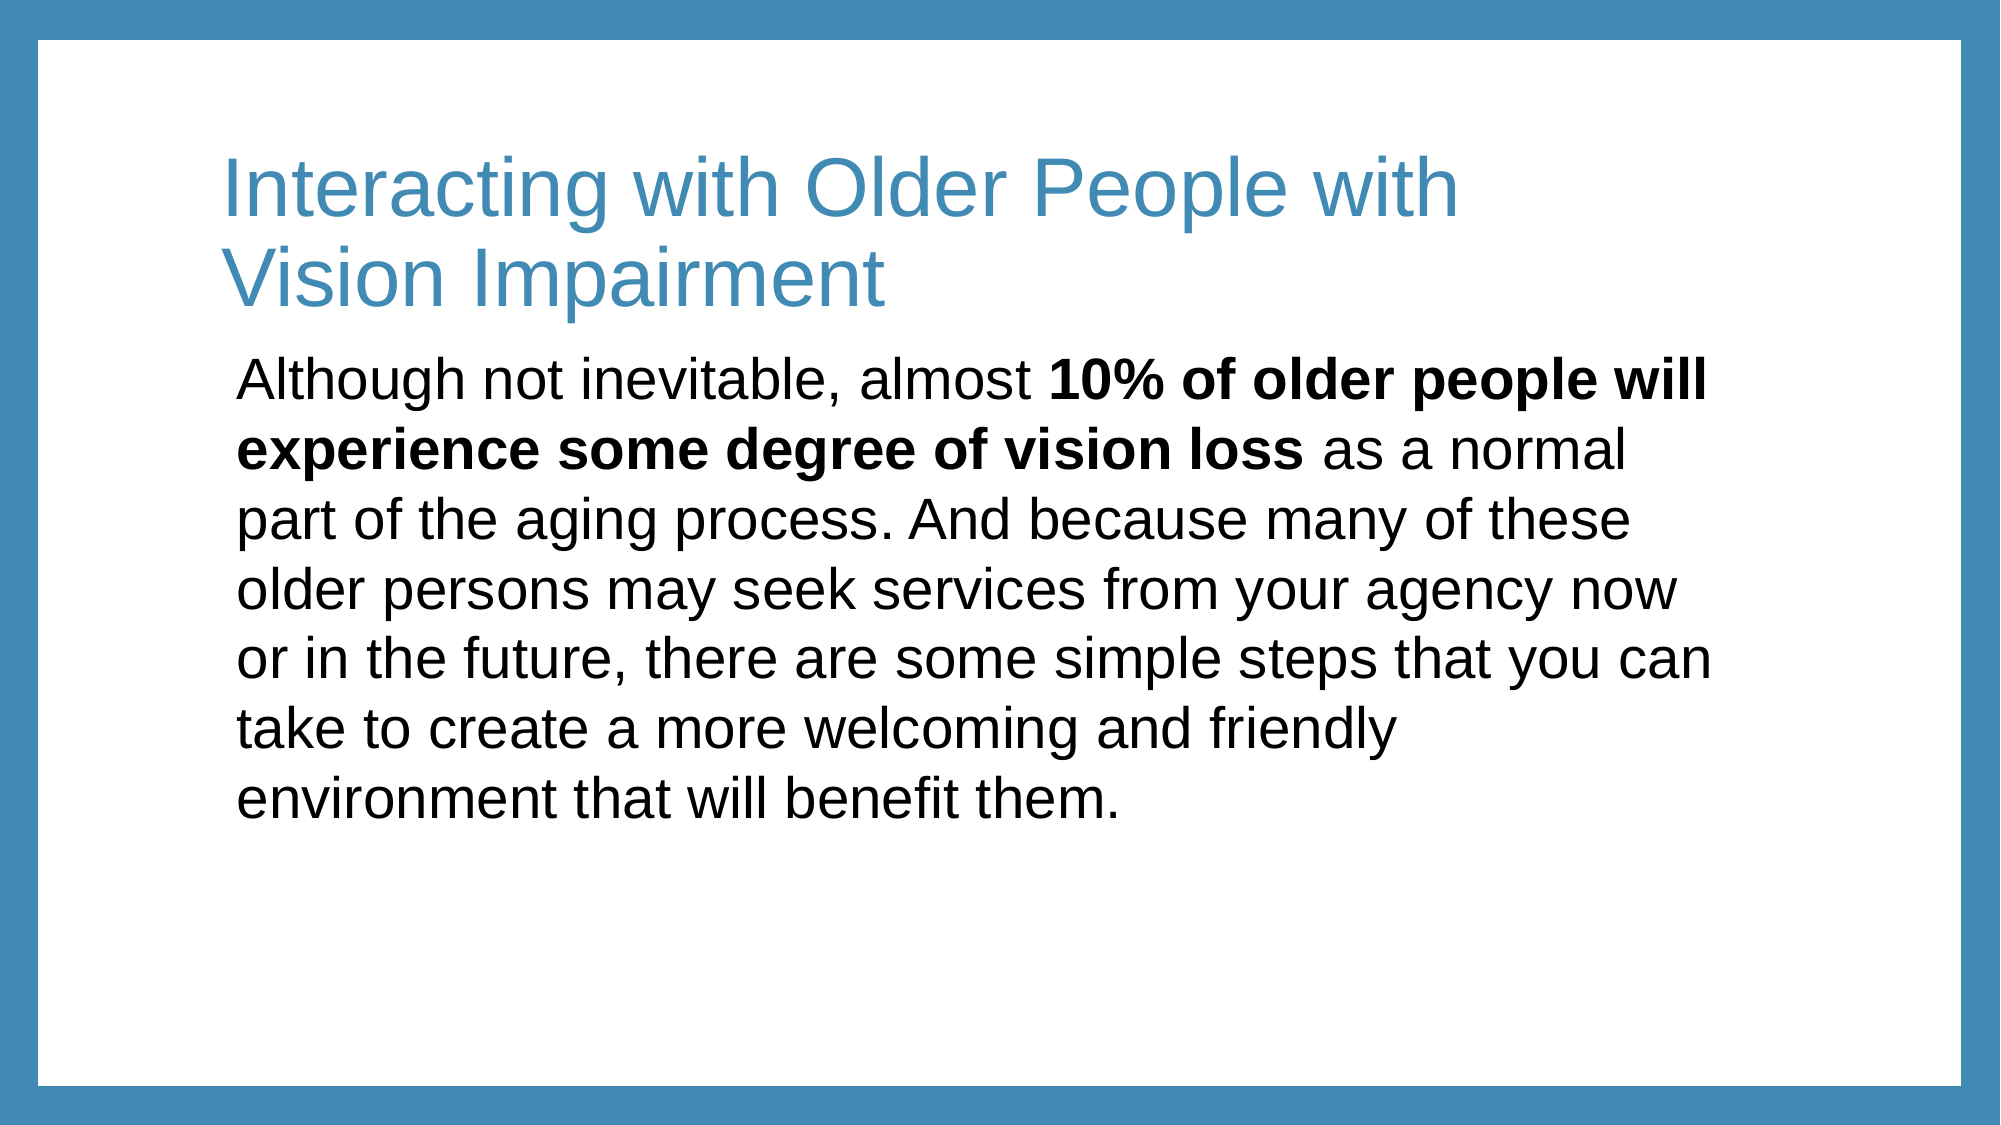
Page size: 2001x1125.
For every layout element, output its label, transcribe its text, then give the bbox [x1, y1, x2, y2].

list Although not inevitable, almost 10% of older people will experience some degree of vision loss as a normal part of the aging process. And because many of these older persons may seek services from your agency now or in the future, there are some simple steps that you can take to create a more welcoming and friendly environment that will benefit them. [206, 333, 1741, 997]
title Interacting with Older People with Vision Impairment [206, 126, 1647, 333]
